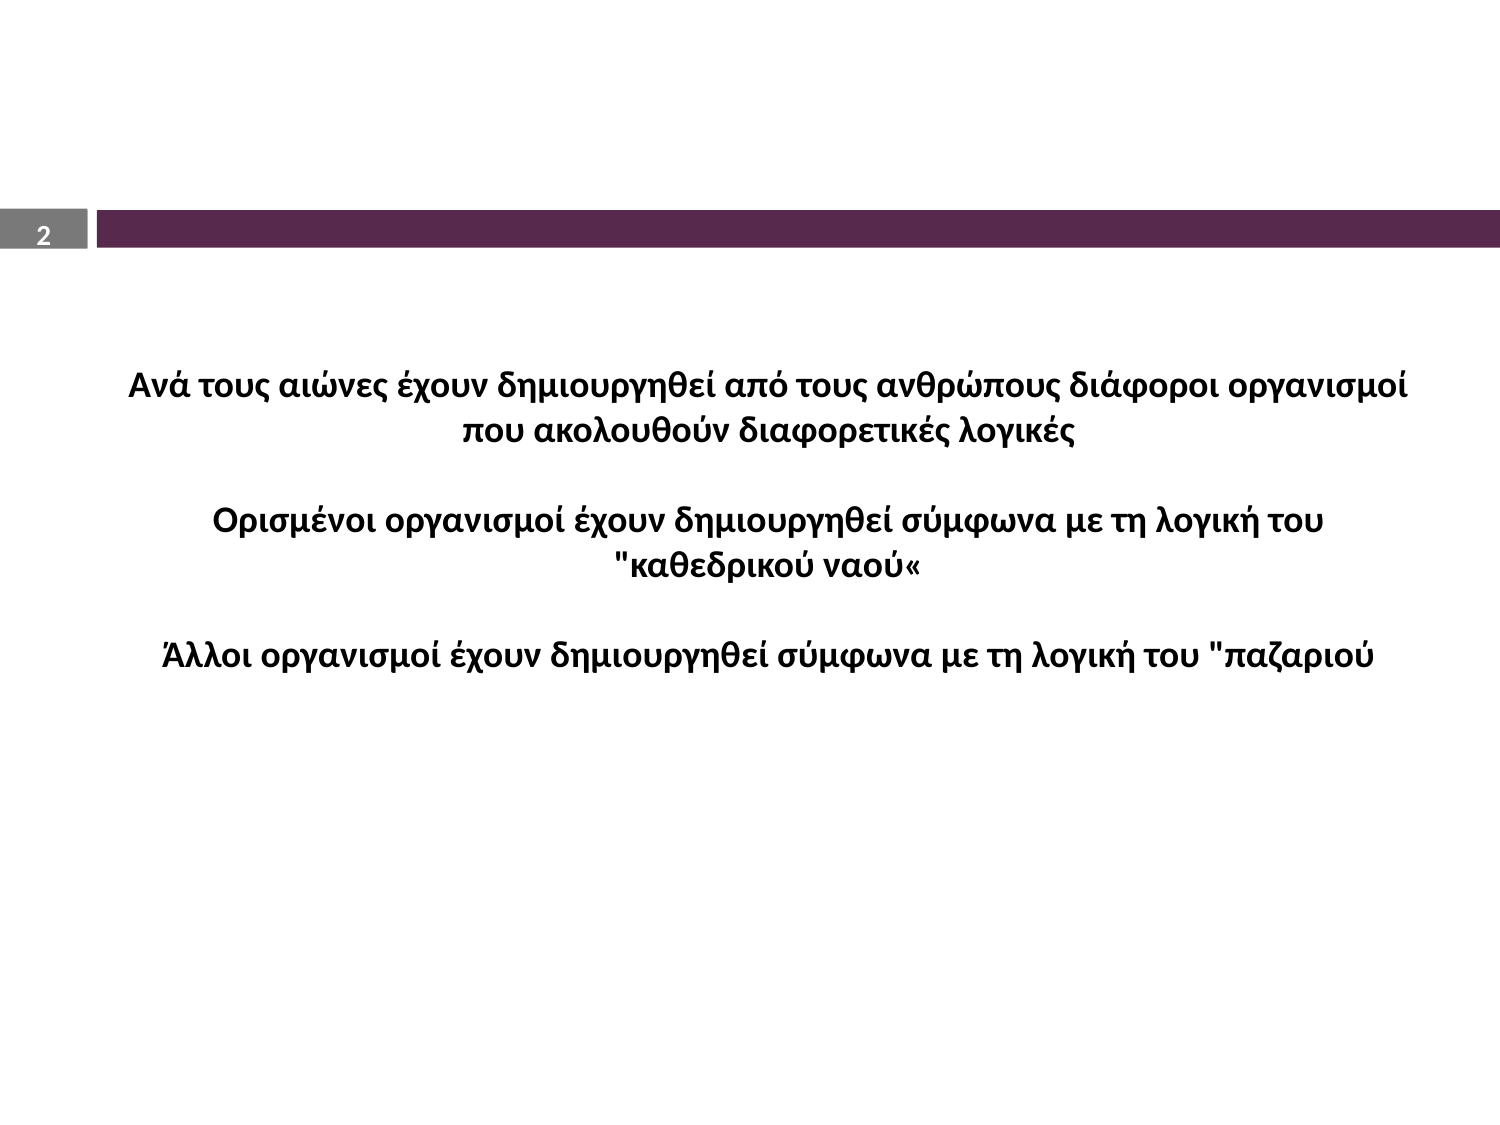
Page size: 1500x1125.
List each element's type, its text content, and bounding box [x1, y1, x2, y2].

list Ανά τους αιώνες έχουν δημιουργηθεί από τους ανθρώπους διάφοροι οργανισμοί που ακολουθούν διαφορετικές λογικές Ορισμένοι οργανισμοί έχουν δημιουργηθεί σύμφωνα με τη λογική του "καθεδρικού ναού« Άλλοι οργανισμοί έχουν δημιουργηθεί σύμφωνα με τη λογική του "παζαριού [100, 262, 1438, 1000]
text_box [0, 208, 88, 249]
